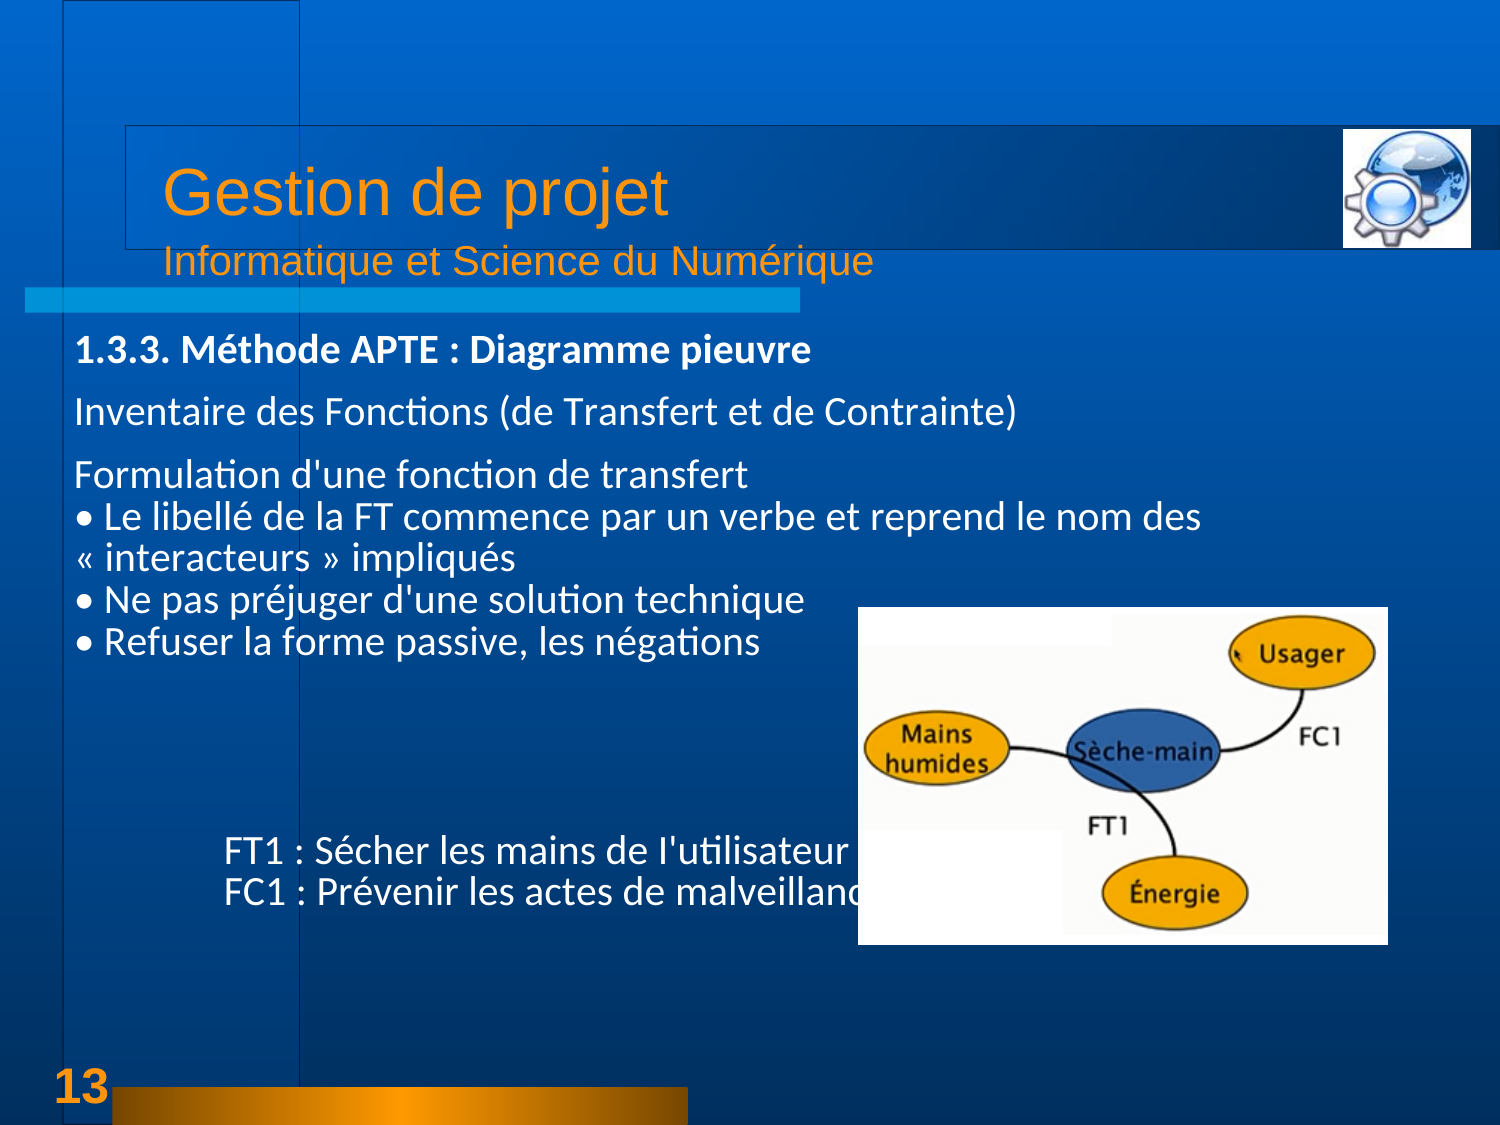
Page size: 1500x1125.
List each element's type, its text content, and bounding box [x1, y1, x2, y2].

text_box 1.3.3. Méthode APTE : Diagramme pieuvre Inventaire des Fonctions (de Transfert et de Contrainte) Formulation d'une fonction de transfert • Le libellé de la FT commence par un verbe et reprend le nom des « interacteurs » impliqués • Ne pas préjuger d'une solution technique • Refuser la forme passive, les négations FT1 : Sécher les mains de I'utilisateur à partir d'une source d'énergie FC1 : Prévenir les actes de malveillance de l'usager [59, 324, 1447, 1054]
picture [858, 607, 1388, 945]
picture [1343, 129, 1471, 248]
